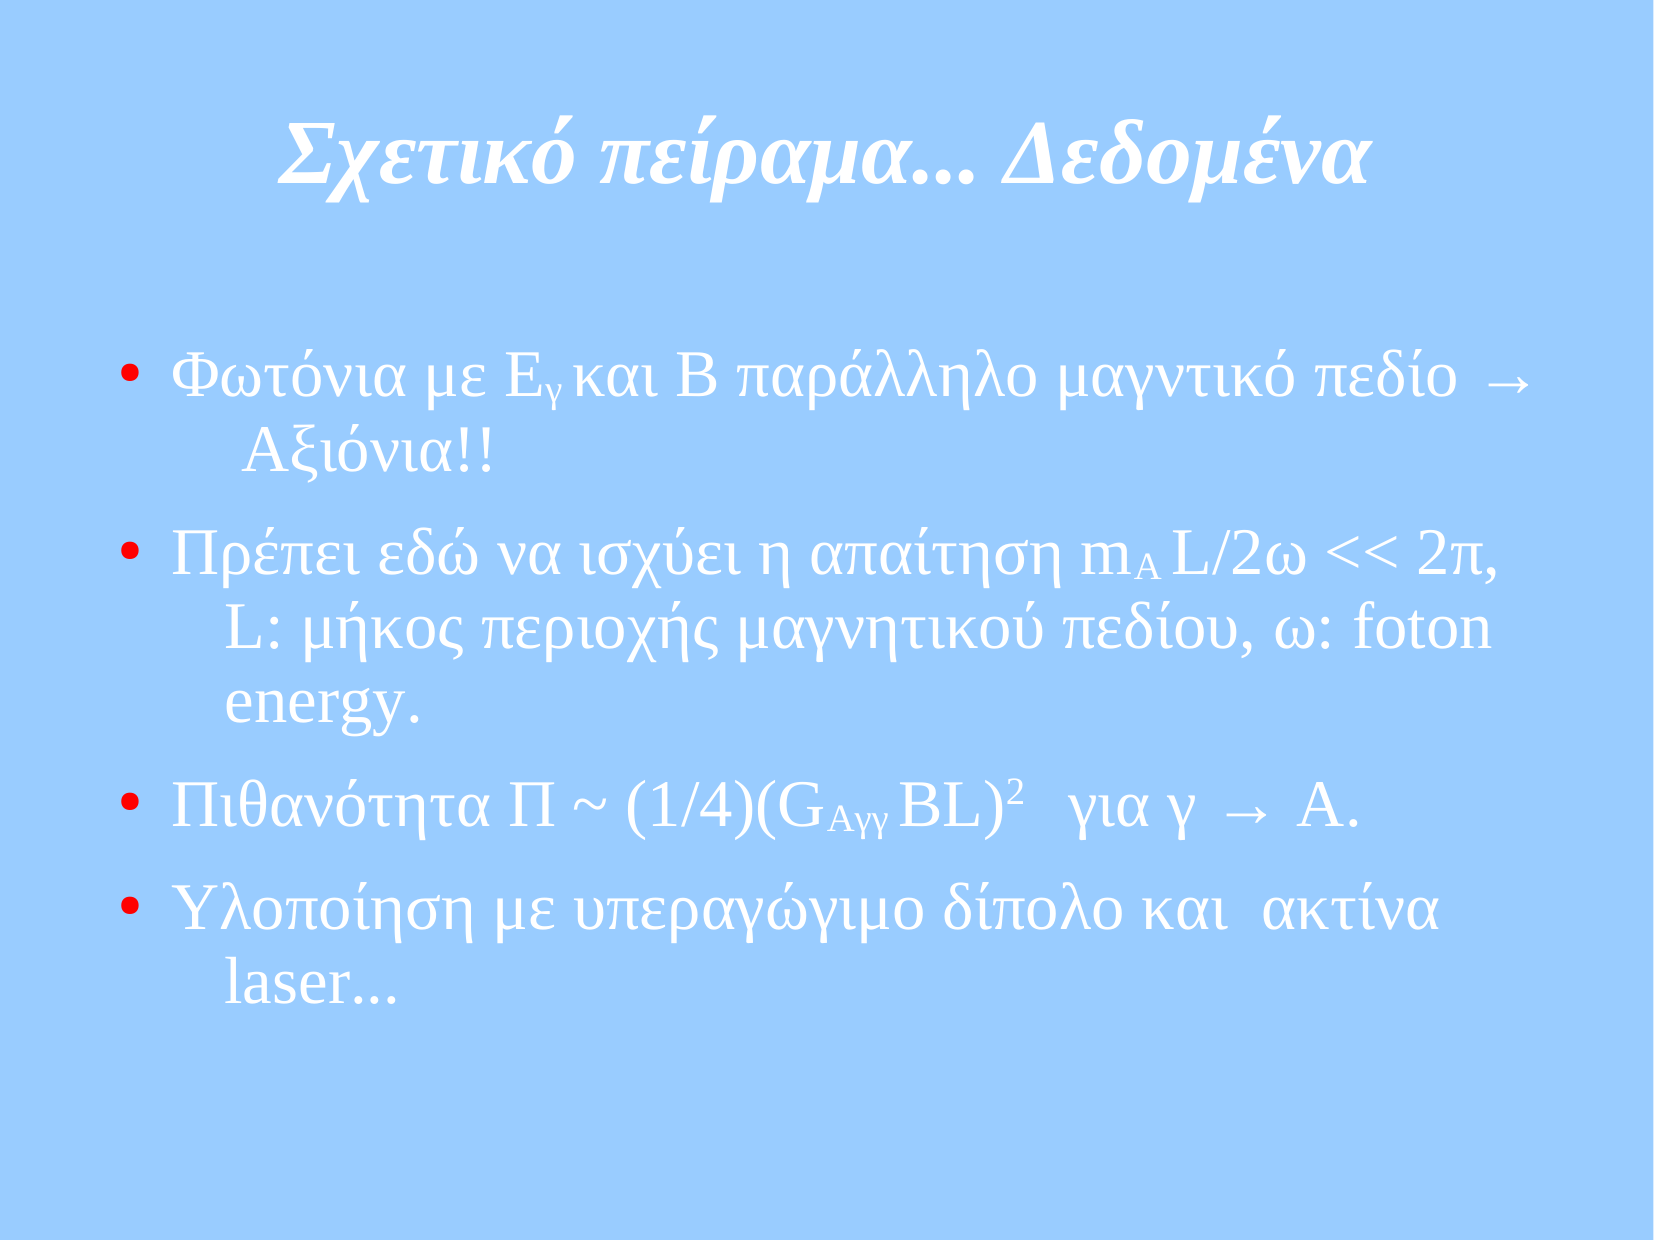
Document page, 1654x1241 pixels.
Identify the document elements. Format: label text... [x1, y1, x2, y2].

title Σχετικό πείραμα... Δεδομένα [82, 49, 1571, 257]
list Φωτόνια με Εγ και Β παράλληλο μαγντικό πεδίο → Αξιόνια!! Πρέπει εδώ να ισχύει η απαίτηση mA L/2ω << 2π, L: μήκος περιοχής μαγνητικού πεδίου, ω: foton energy. Πιθανότητα Π ~ (1/4)(GΑγγ BL)2 για γ → Α. Υλοποίηση με υπεραγώγιμο δίπολο και ακτίνα laser... [82, 337, 1571, 1088]
